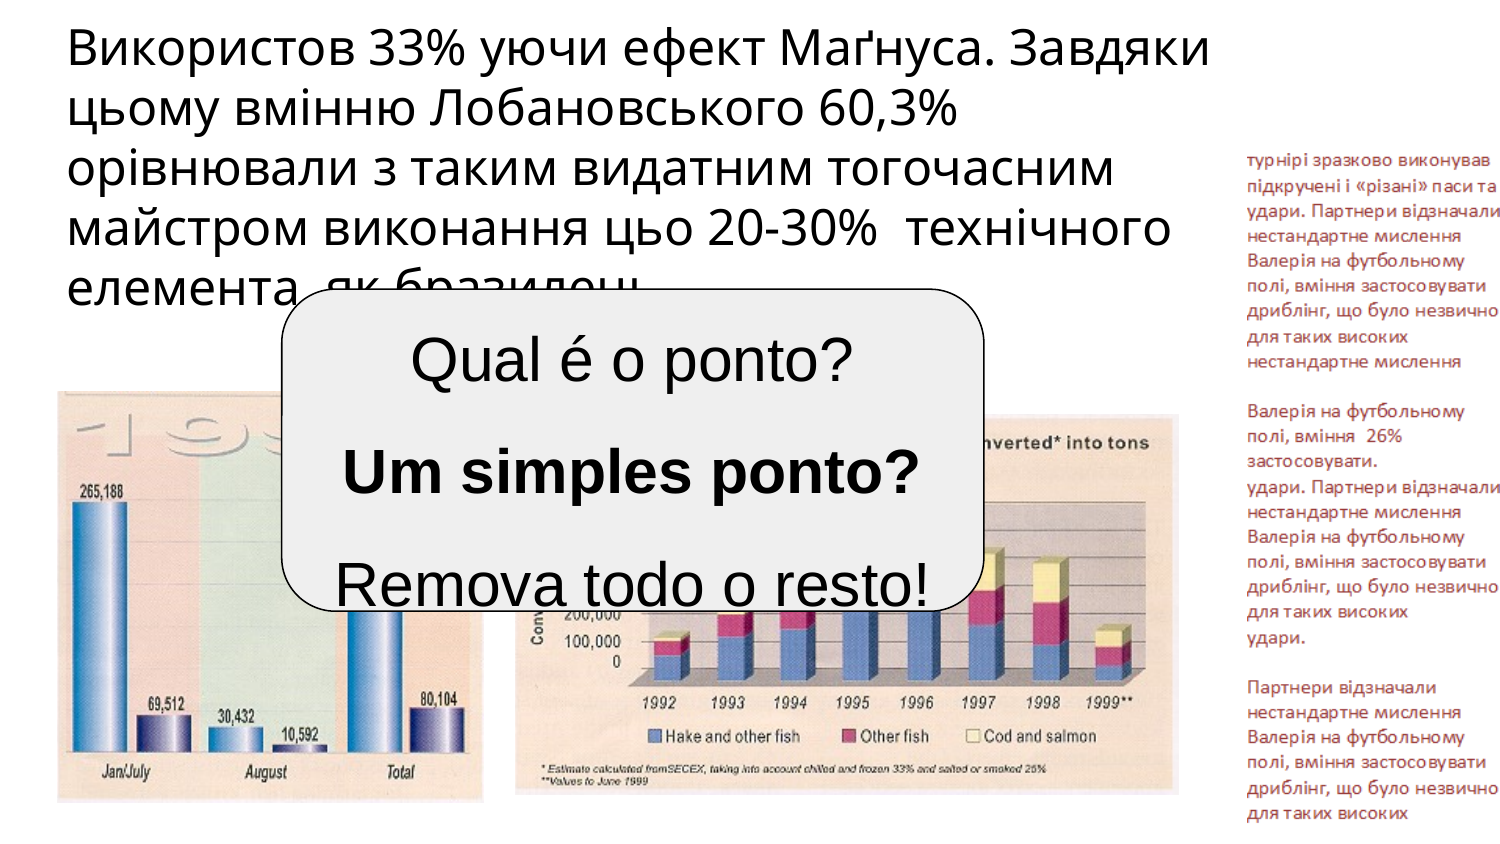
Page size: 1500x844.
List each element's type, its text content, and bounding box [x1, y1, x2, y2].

picture [515, 414, 1179, 795]
picture [57, 391, 484, 803]
picture [1247, 153, 1500, 844]
text_box Qual é o ponto? Um simples ponto? Remova todo o resto! [281, 289, 984, 612]
title Використов 33% уючи ефект Маґнуса. Завдяки цьому вмінню Лобановського 60,3% орівнювали з таким видатним тогочасним майстром виконання цьо 20-30% технічного елемента, як бразилець. [51, 0, 1235, 245]
